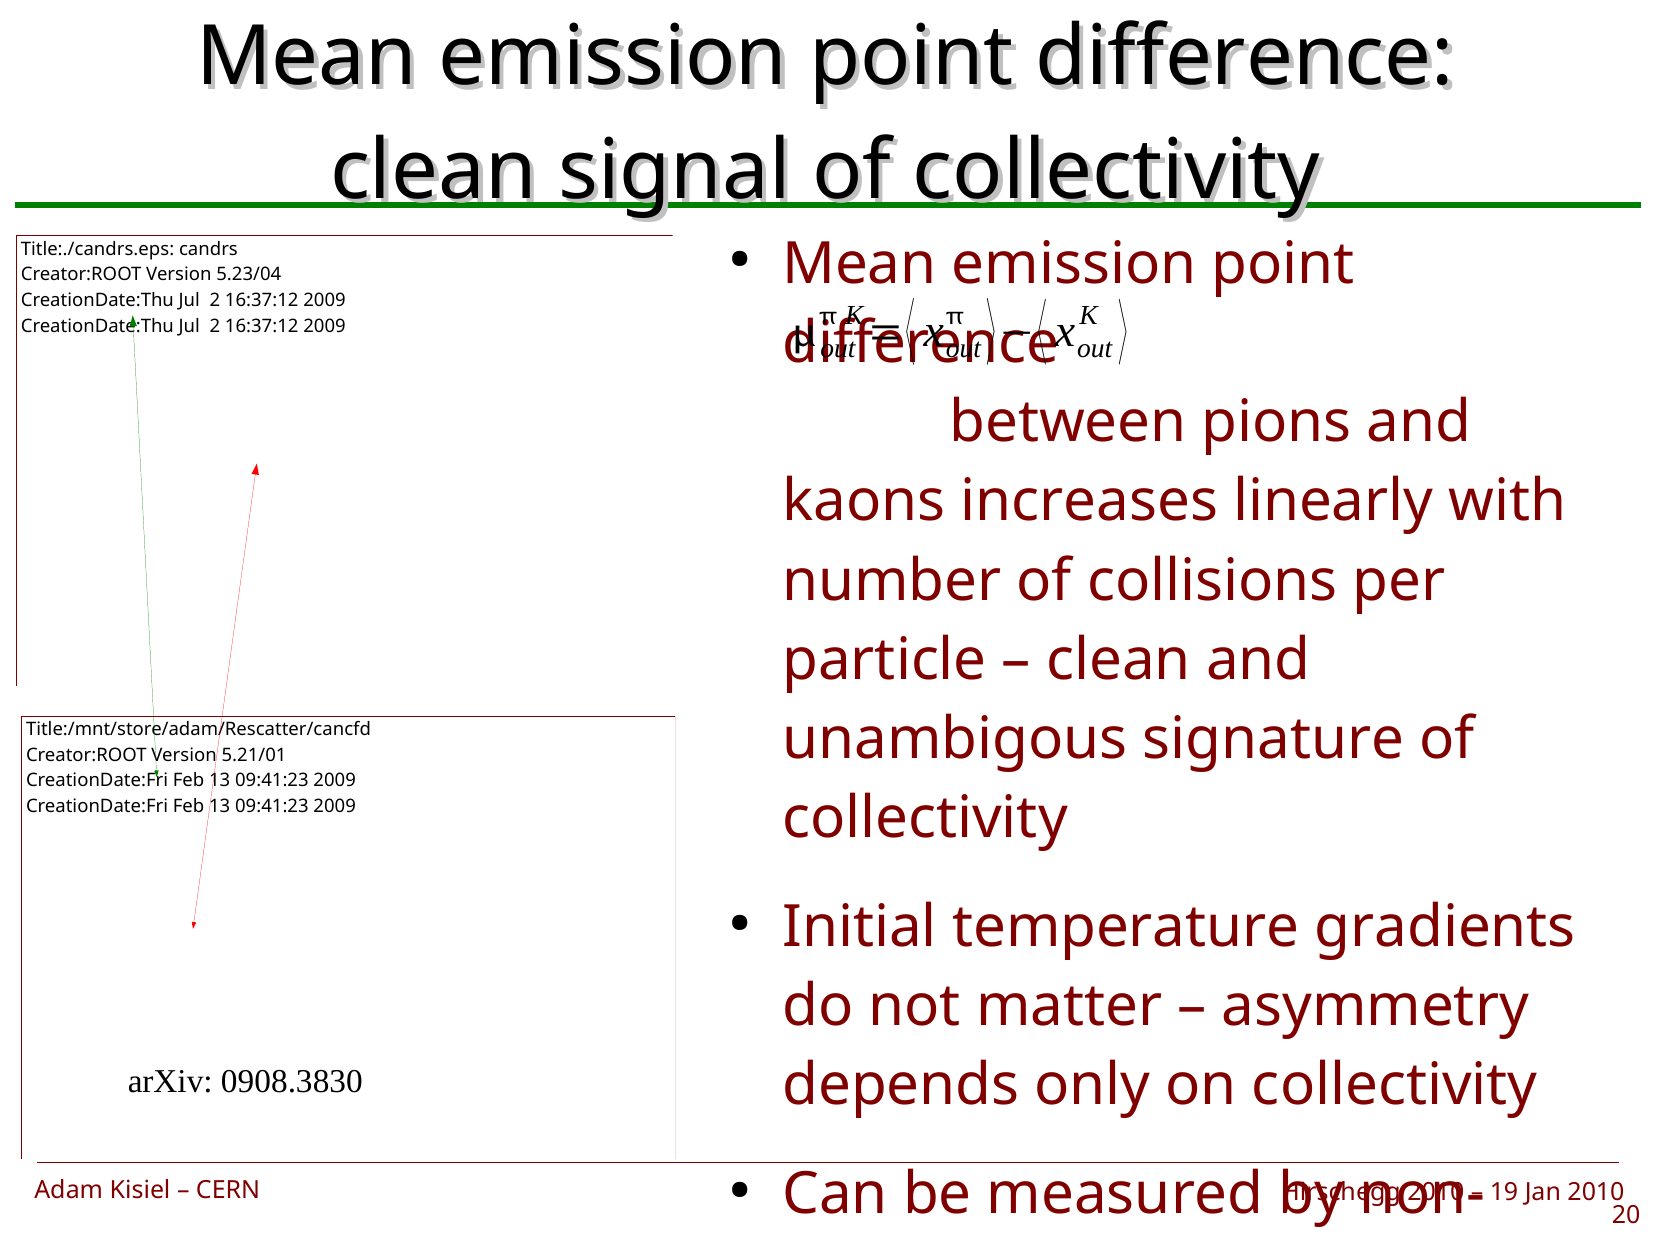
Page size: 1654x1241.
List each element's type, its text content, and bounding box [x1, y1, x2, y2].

picture [20, 714, 676, 1159]
chart [785, 295, 1135, 368]
picture [14, 234, 673, 686]
title Mean emission point difference: clean signal of collectivity [119, 5, 1532, 213]
list Mean emission point difference between pions and kaons increases linearly with number of collisions per particle – clean and unambigous signature of collectivity Initial temperature gradients do not matter – asymmetry depends only on collectivity Can be measured by non-identical particle femtoscopy [711, 220, 1591, 1124]
text_box arXiv: 0908.3830 [127, 1062, 364, 1100]
